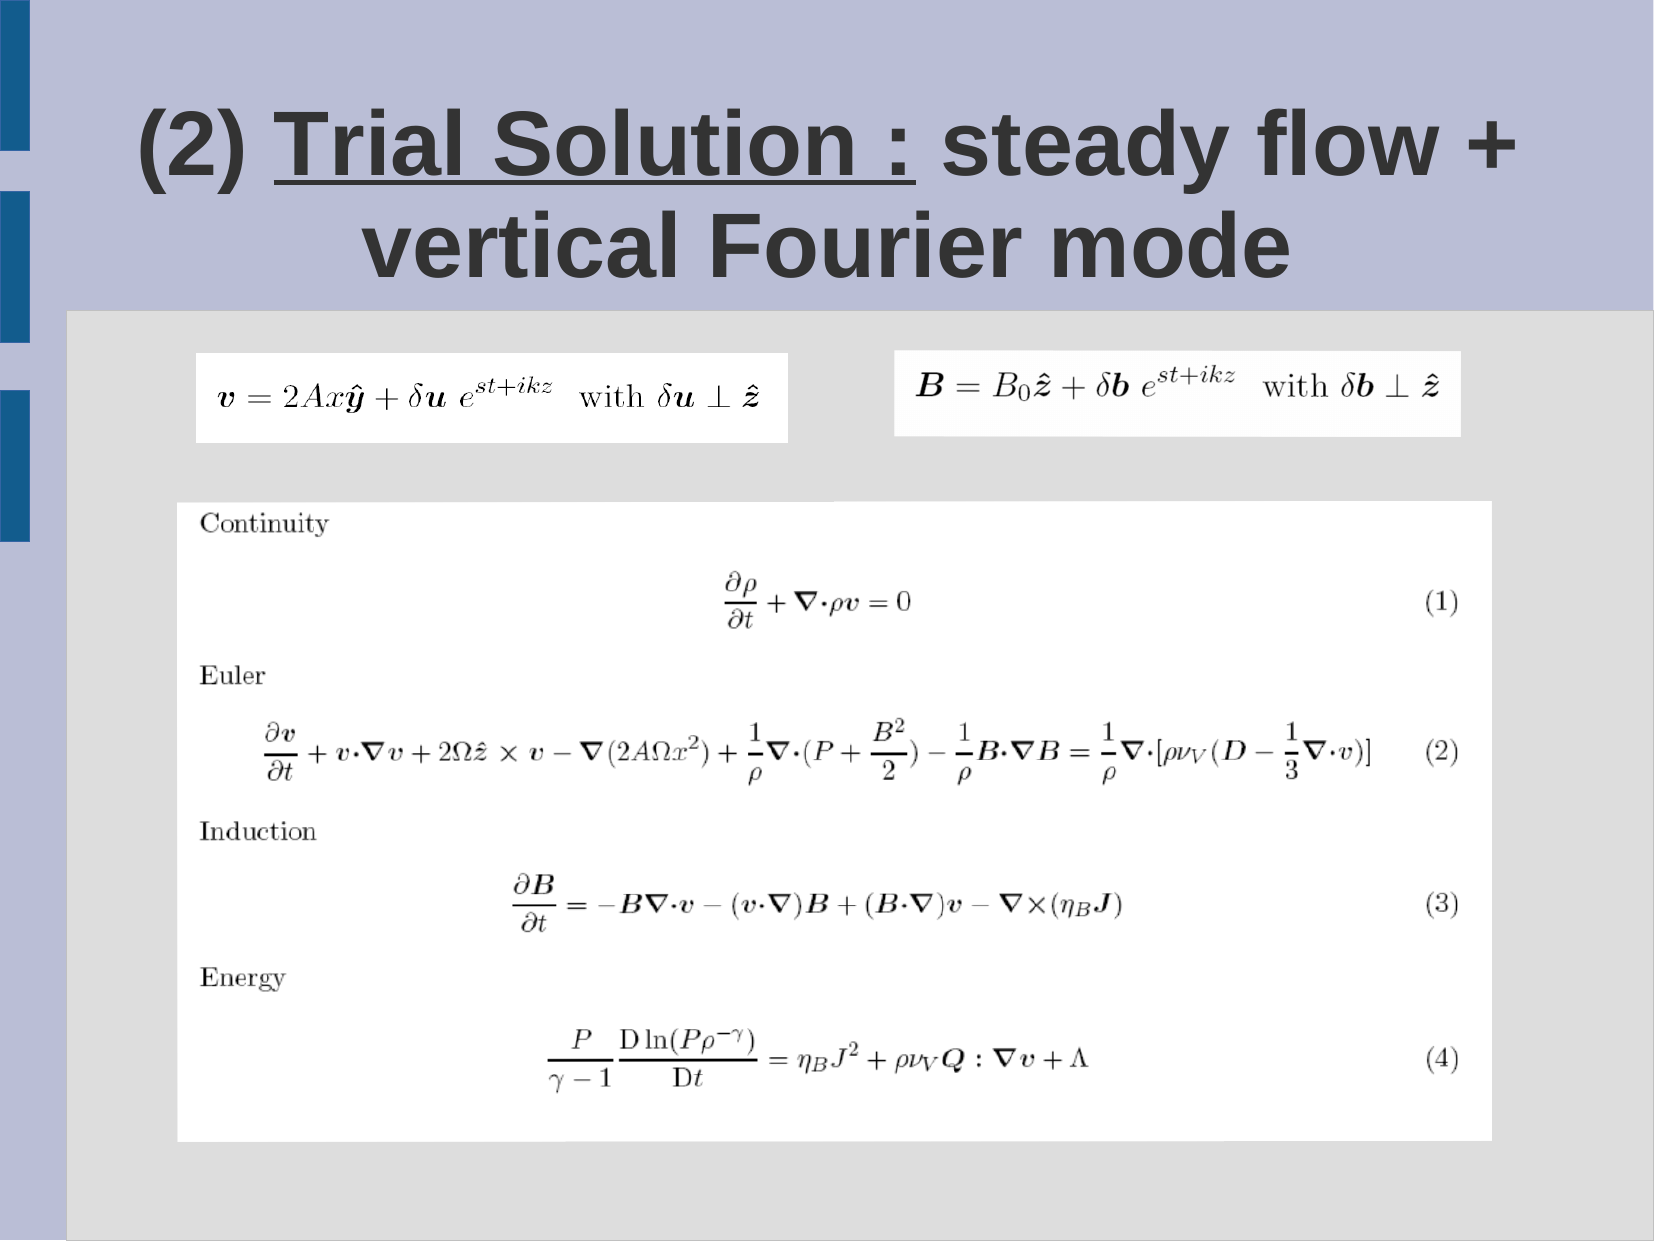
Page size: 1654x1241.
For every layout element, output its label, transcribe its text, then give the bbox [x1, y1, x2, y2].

picture [176, 500, 1492, 1142]
title (2) Trial Solution : steady flow + vertical Fourier mode [121, 91, 1534, 299]
picture [894, 350, 1461, 437]
picture [196, 353, 788, 443]
